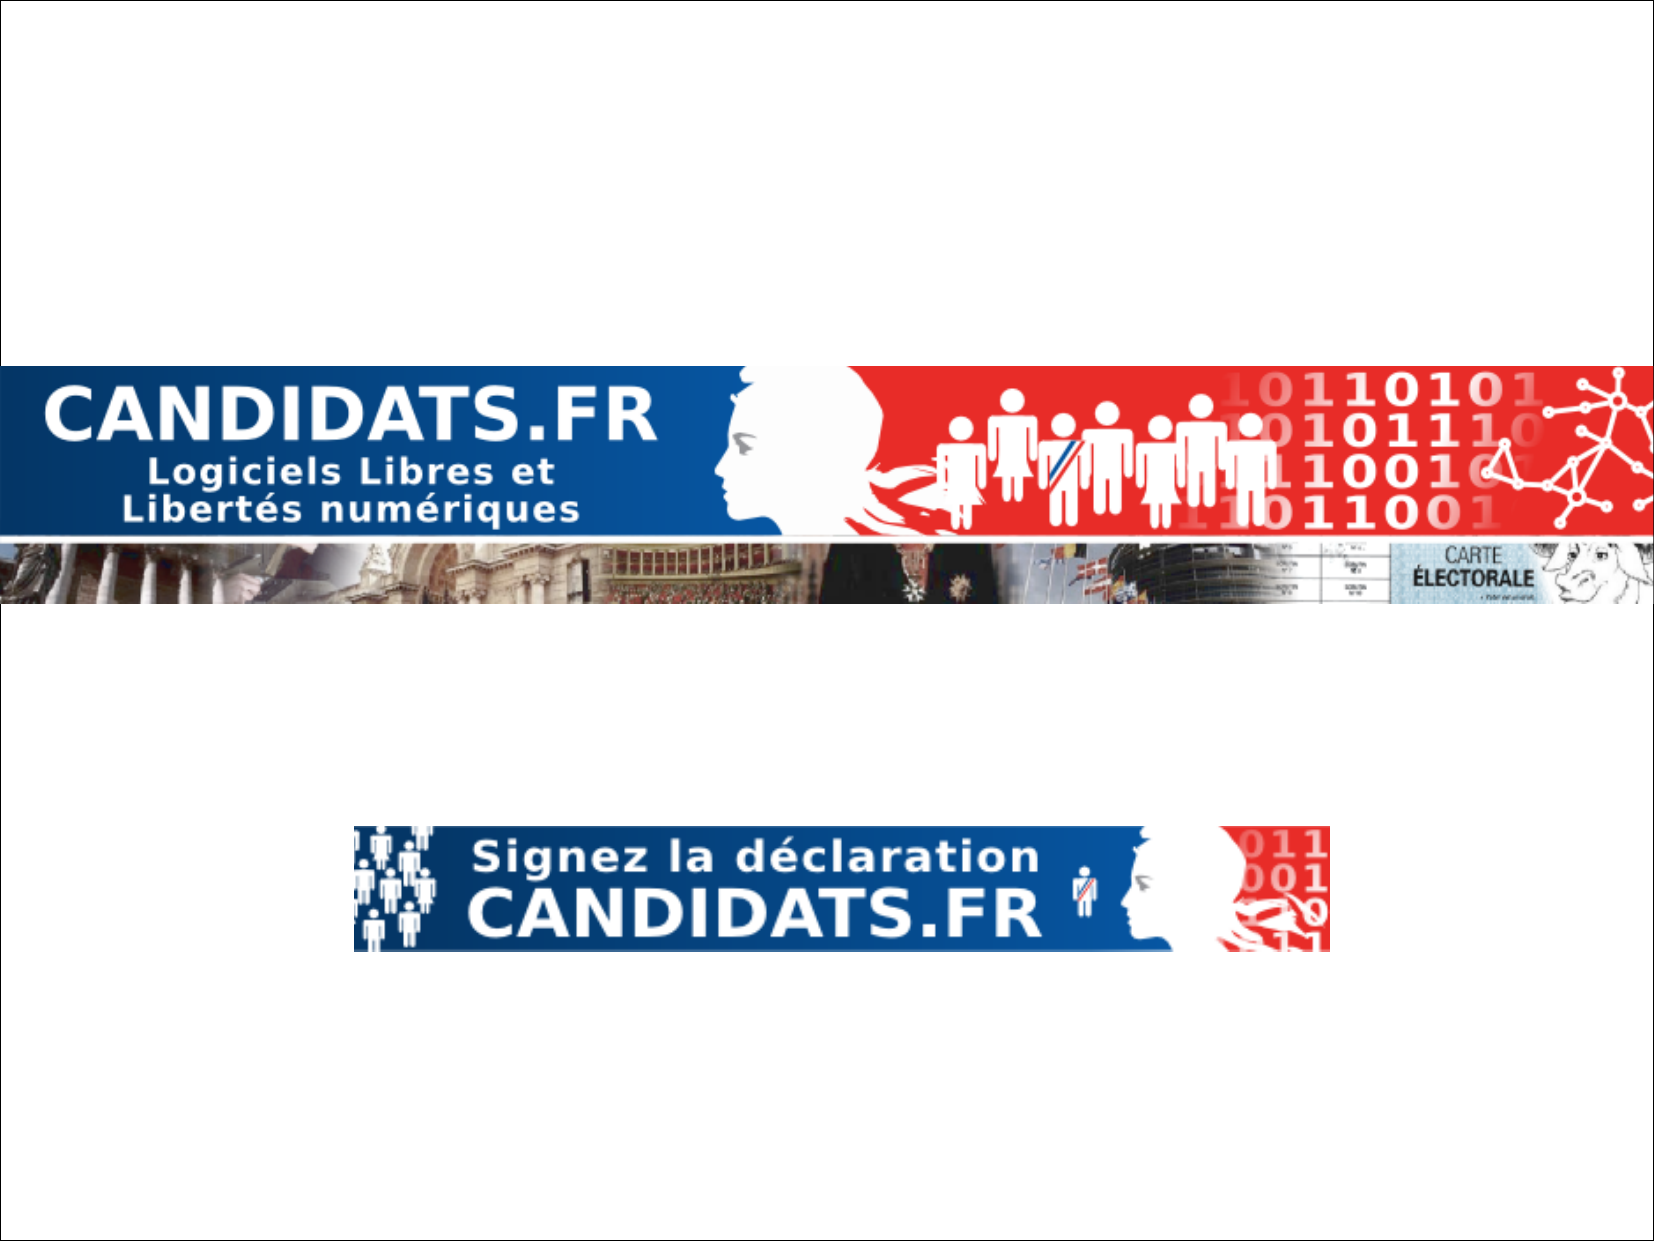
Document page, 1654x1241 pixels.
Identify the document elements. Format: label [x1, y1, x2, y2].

picture [354, 826, 1330, 952]
text_box [0, 0, 1654, 366]
picture [0, 366, 1654, 604]
text_box [0, 604, 1654, 1241]
